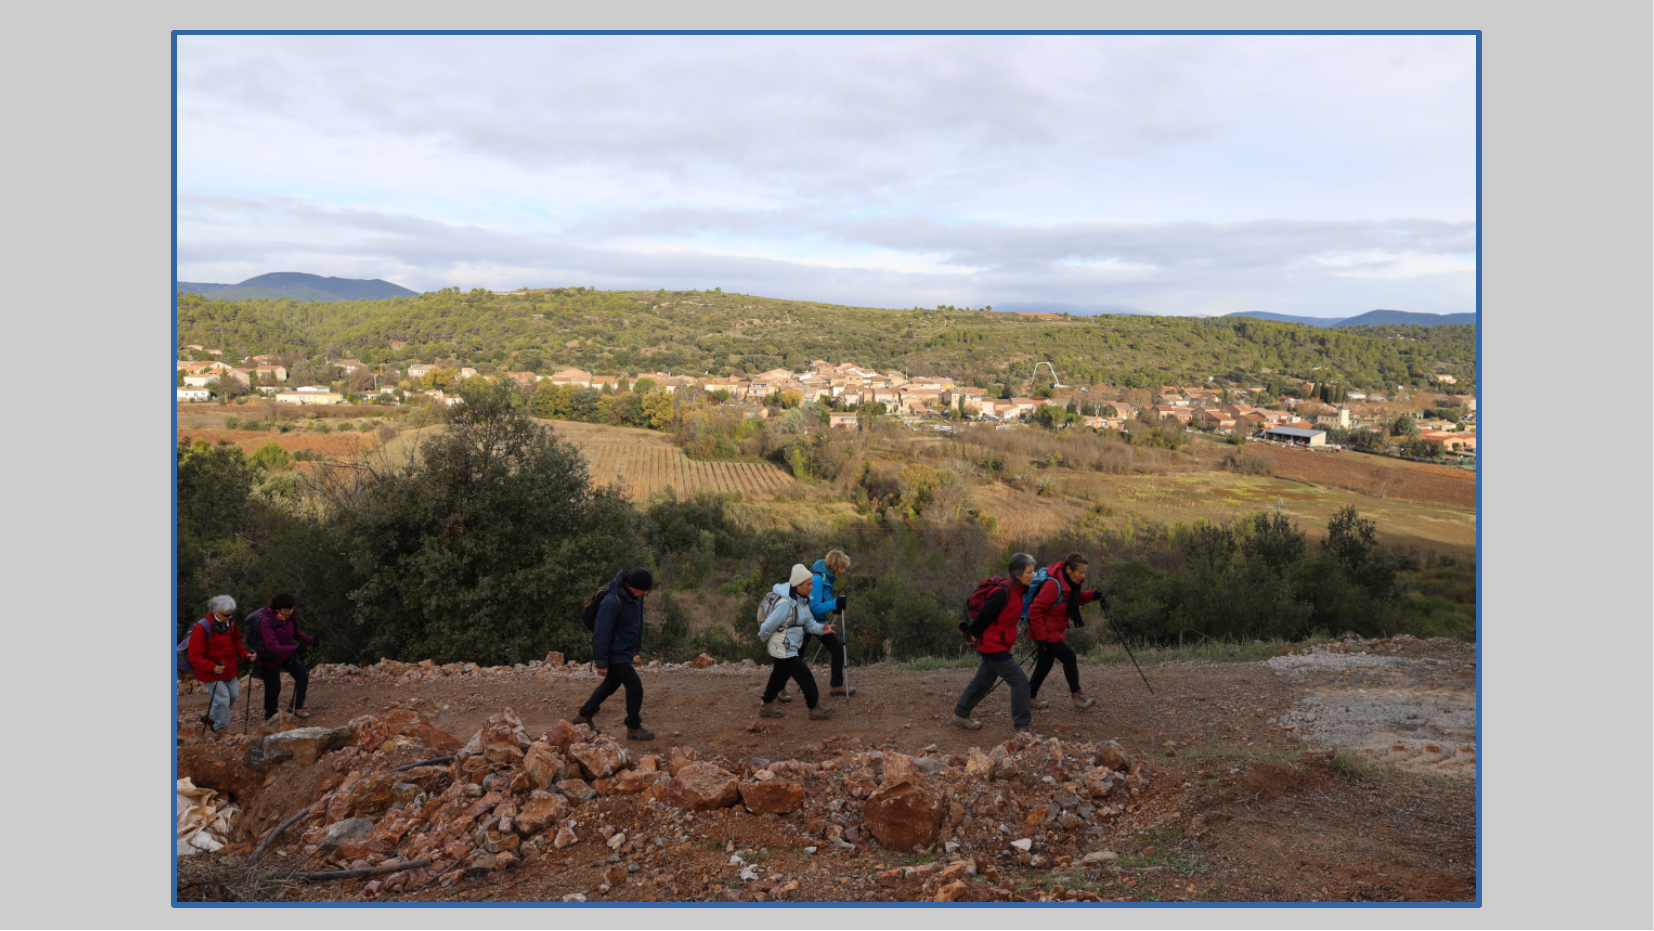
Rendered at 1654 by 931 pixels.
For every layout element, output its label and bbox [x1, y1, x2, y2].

picture [177, 35, 1477, 902]
